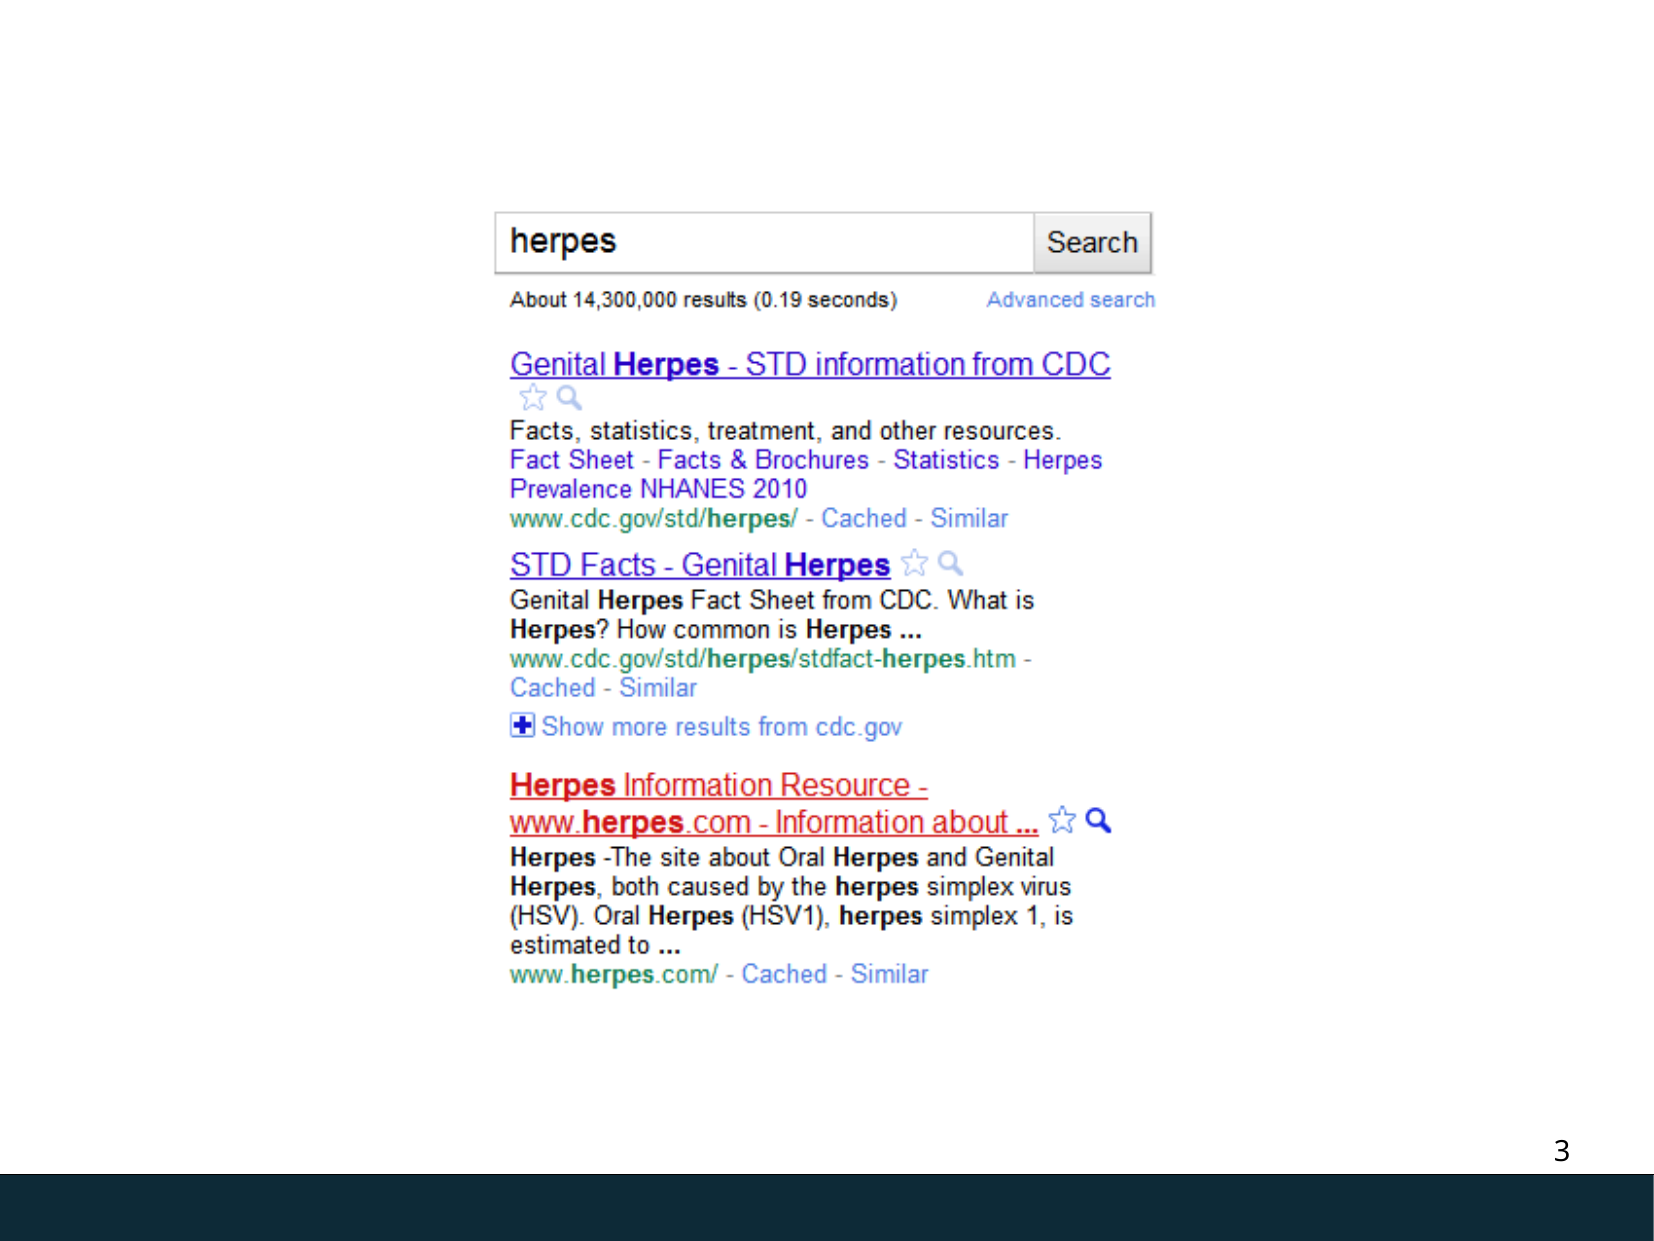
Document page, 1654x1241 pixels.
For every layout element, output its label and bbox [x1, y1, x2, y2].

picture [489, 177, 1164, 997]
